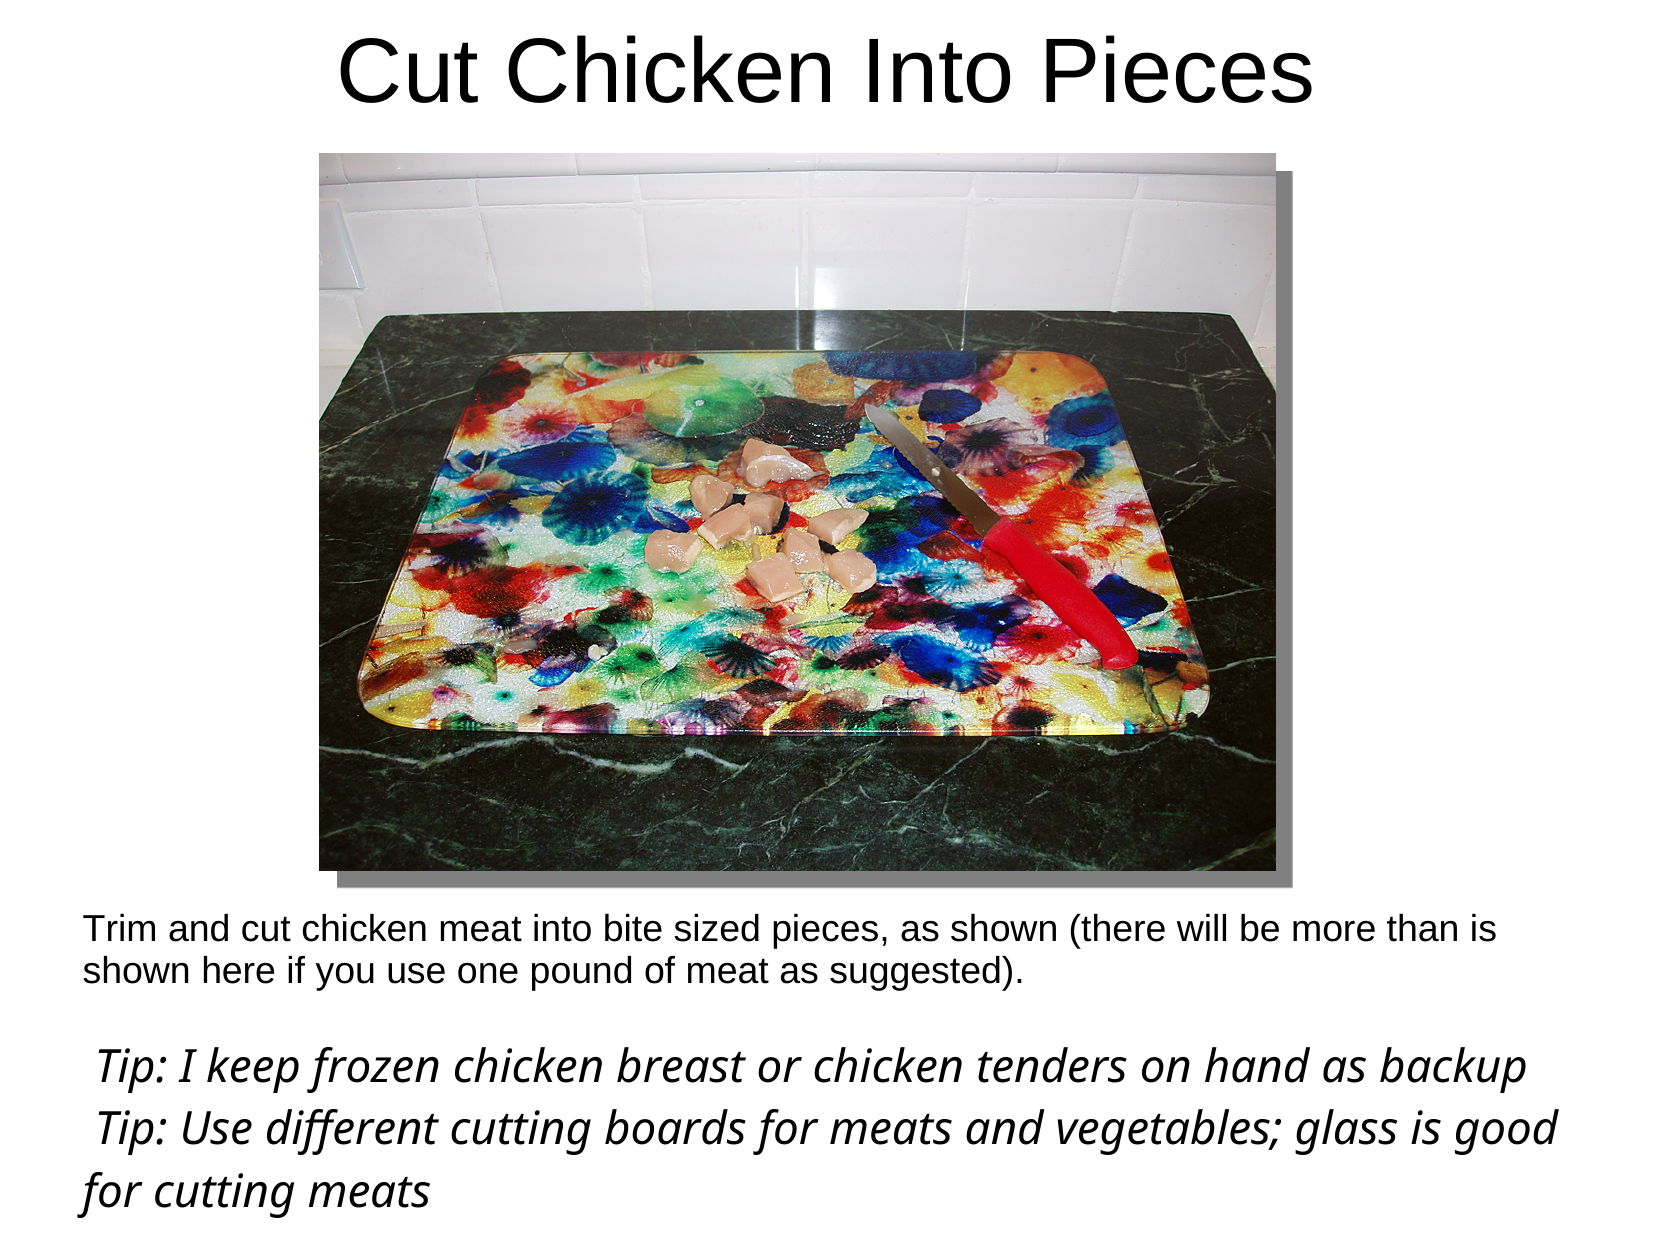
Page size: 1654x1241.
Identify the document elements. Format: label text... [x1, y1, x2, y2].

subtitle Trim and cut chicken meat into bite sized pieces, as shown (there will be more than is shown here if you use one pound of meat as suggested). Tip: I keep frozen chicken breast or chicken tenders on hand as backup Tip: Use different cutting boards for meats and vegetables; glass is good for cutting meats [82, 945, 1571, 1241]
title Cut Chicken Into Pieces [82, 19, 1571, 123]
picture [319, 153, 1276, 871]
